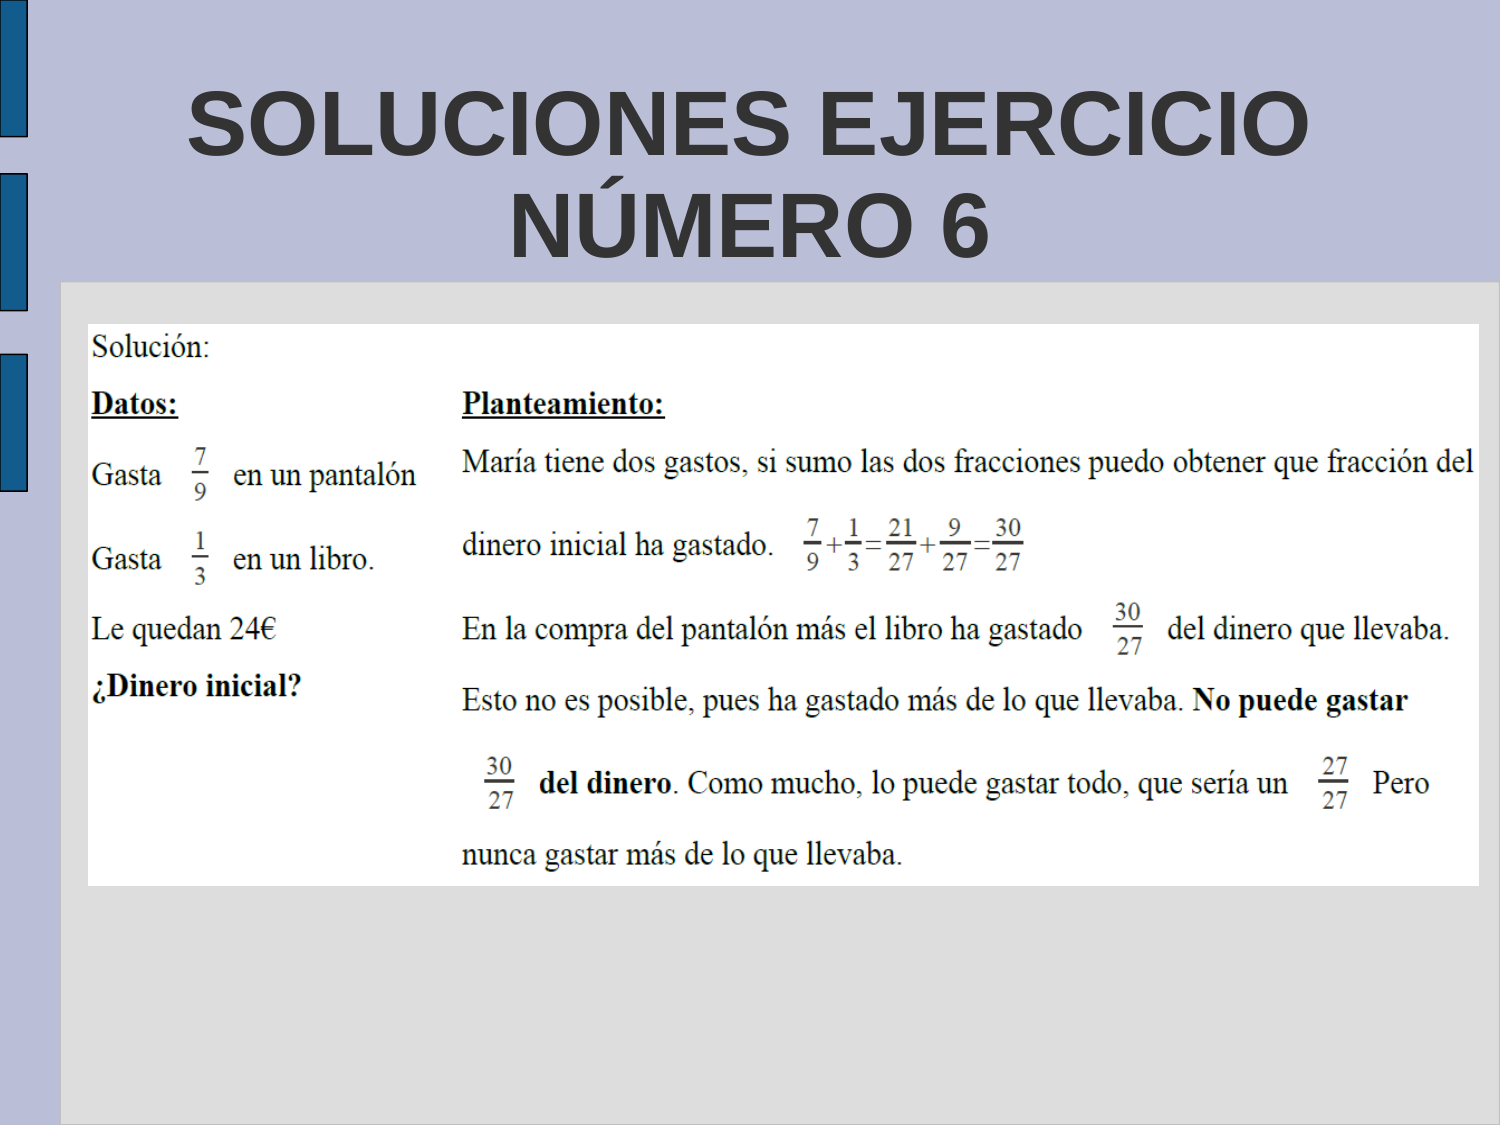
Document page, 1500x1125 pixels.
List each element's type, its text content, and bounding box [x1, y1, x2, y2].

title SOLUCIONES EJERCICIO NÚMERO 6 [110, 73, 1391, 279]
picture [88, 324, 1479, 886]
